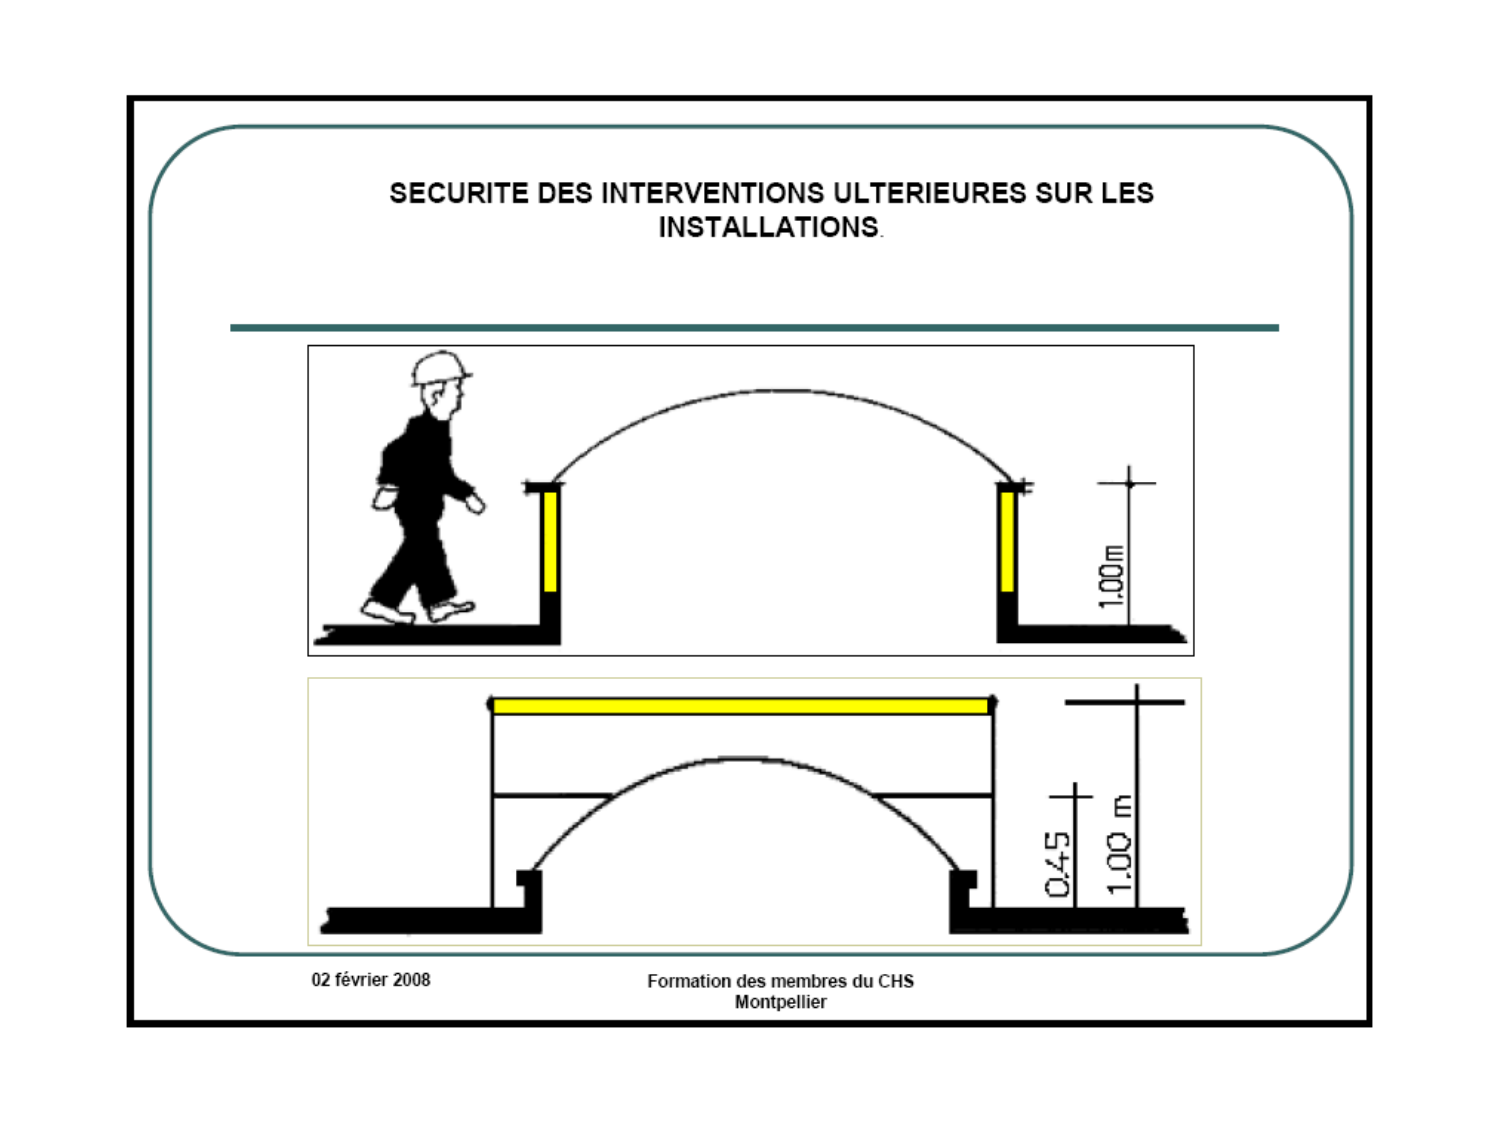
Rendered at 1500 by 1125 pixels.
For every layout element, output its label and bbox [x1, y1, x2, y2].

picture [118, 88, 1382, 1037]
